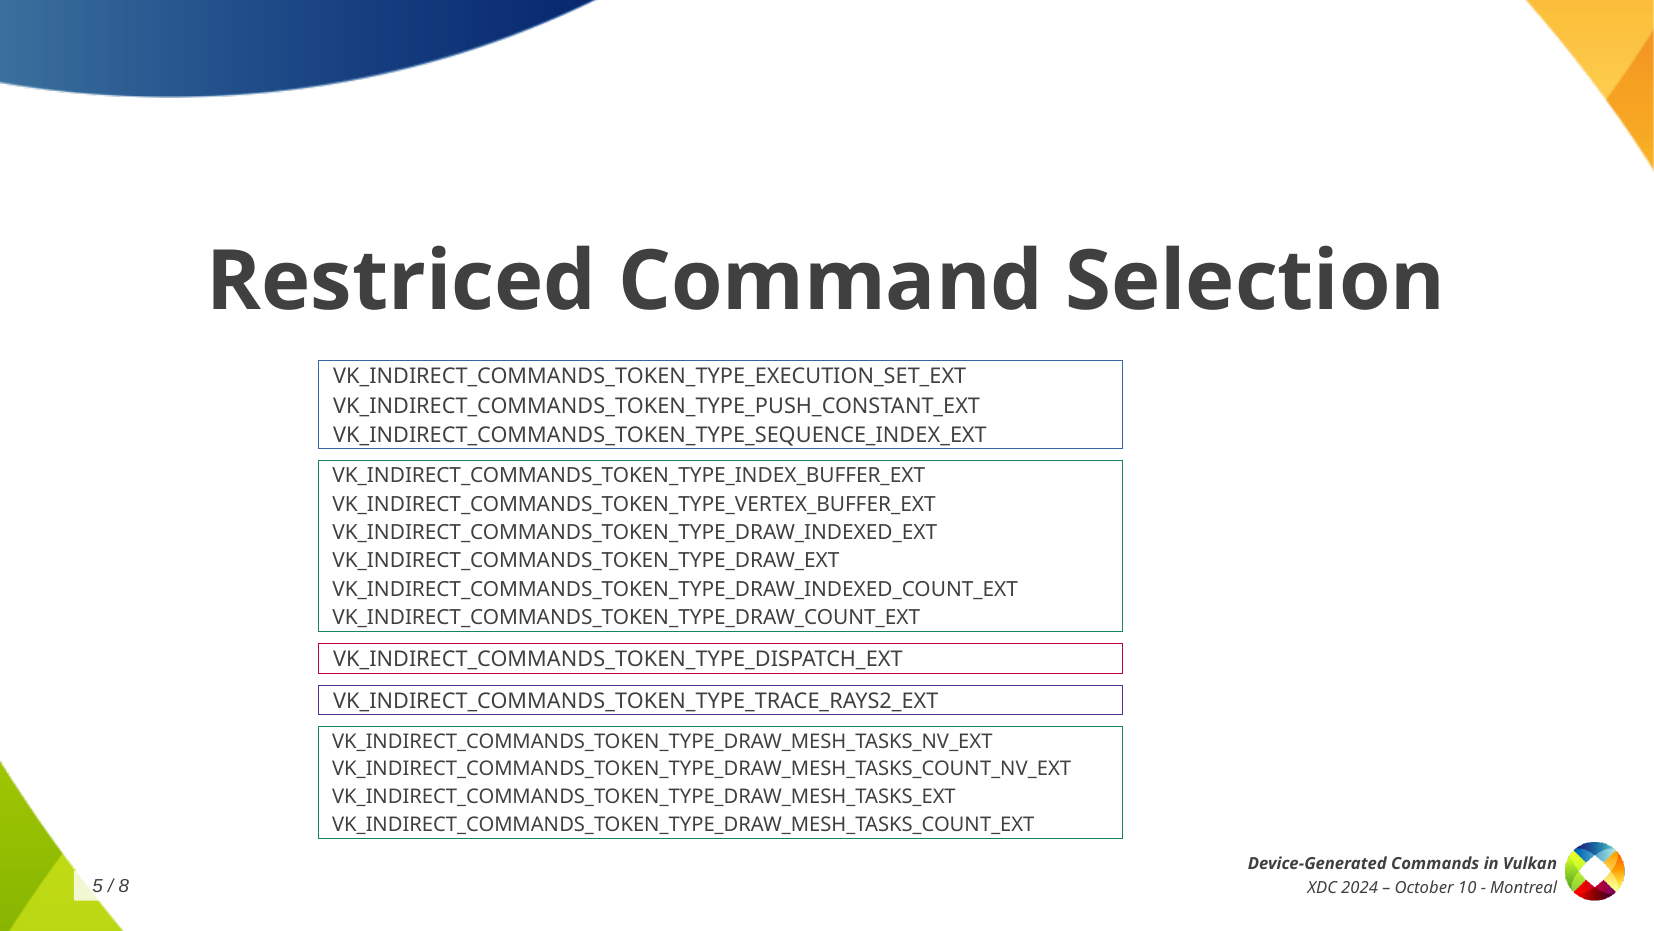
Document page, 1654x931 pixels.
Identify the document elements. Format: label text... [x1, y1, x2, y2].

list VK_INDIRECT_COMMANDS_TOKEN_TYPE_INDEX_BUFFER_EXT VK_INDIRECT_COMMANDS_TOKEN_TYPE_VERTEX_BUFFER_EXT VK_INDIRECT_COMMANDS_TOKEN_TYPE_DRAW_INDEXED_EXT VK_INDIRECT_COMMANDS_TOKEN_TYPE_DRAW_EXT VK_INDIRECT_COMMANDS_TOKEN_TYPE_DRAW_INDEXED_COUNT_EXT VK_INDIRECT_COMMANDS_TOKEN_TYPE_DRAW_COUNT_EXT [318, 460, 1123, 632]
title Restriced Command Selection [206, 206, 1447, 348]
picture [0, 0, 827, 98]
list VK_INDIRECT_COMMANDS_TOKEN_TYPE_DISPATCH_EXT [318, 643, 1123, 674]
list VK_INDIRECT_COMMANDS_TOKEN_TYPE_EXECUTION_SET_EXT VK_INDIRECT_COMMANDS_TOKEN_TYPE_PUSH_CONSTANT_EXT VK_INDIRECT_COMMANDS_TOKEN_TYPE_SEQUENCE_INDEX_EXT [318, 360, 1123, 449]
picture [0, 344, 215, 931]
picture [1517, 0, 1654, 248]
list VK_INDIRECT_COMMANDS_TOKEN_TYPE_DRAW_MESH_TASKS_NV_EXT VK_INDIRECT_COMMANDS_TOKEN_TYPE_DRAW_MESH_TASKS_COUNT_NV_EXT VK_INDIRECT_COMMANDS_TOKEN_TYPE_DRAW_MESH_TASKS_EXT VK_INDIRECT_COMMANDS_TOKEN_TYPE_DRAW_MESH_TASKS_COUNT_EXT [318, 726, 1123, 839]
list VK_INDIRECT_COMMANDS_TOKEN_TYPE_TRACE_RAYS2_EXT [318, 685, 1123, 715]
picture [1564, 841, 1625, 901]
